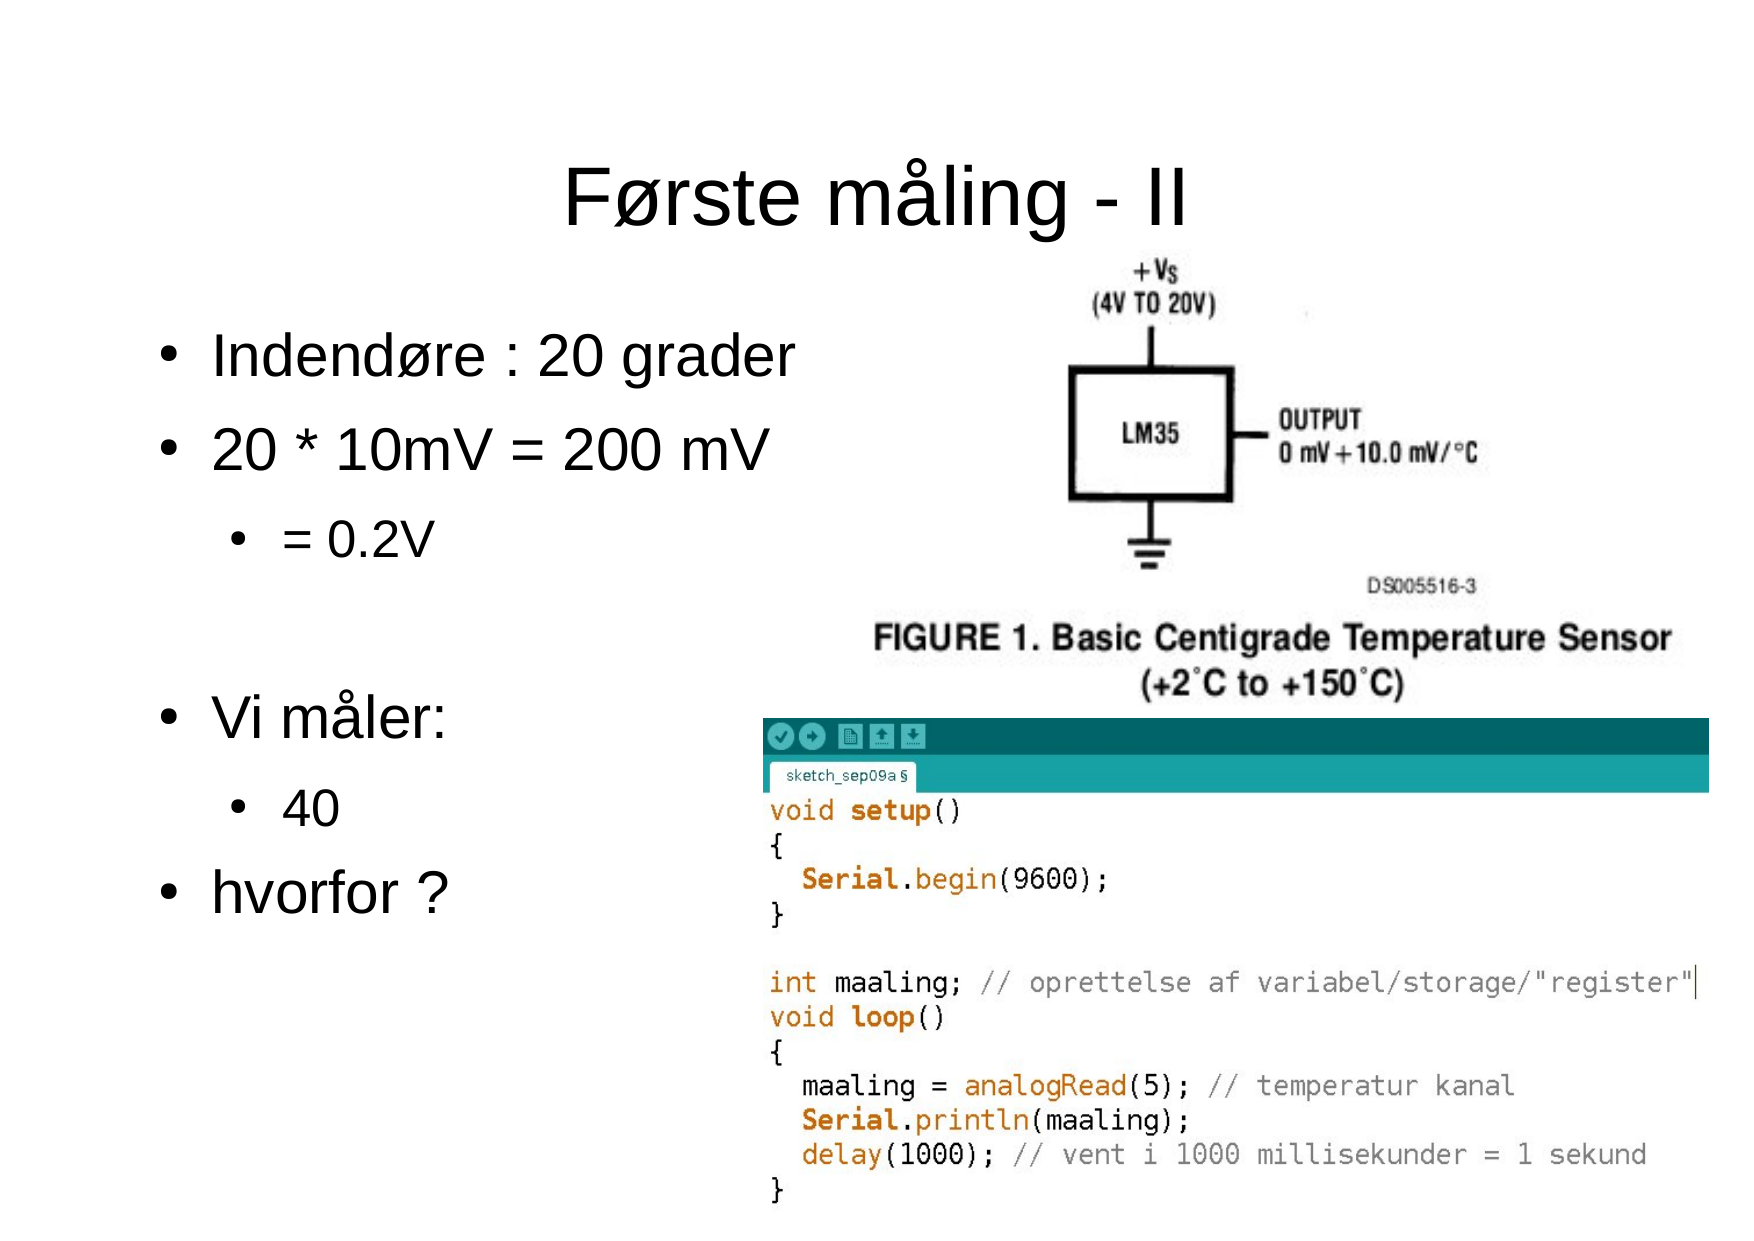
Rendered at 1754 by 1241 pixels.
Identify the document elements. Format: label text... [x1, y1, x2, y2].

title Første måling - II [140, 103, 1614, 291]
picture [763, 249, 1710, 1214]
list Indendøre : 20 grader 20 * 10mV = 200 mV = 0.2V Vi måler: 40 hvorfor ? [140, 321, 1614, 1119]
